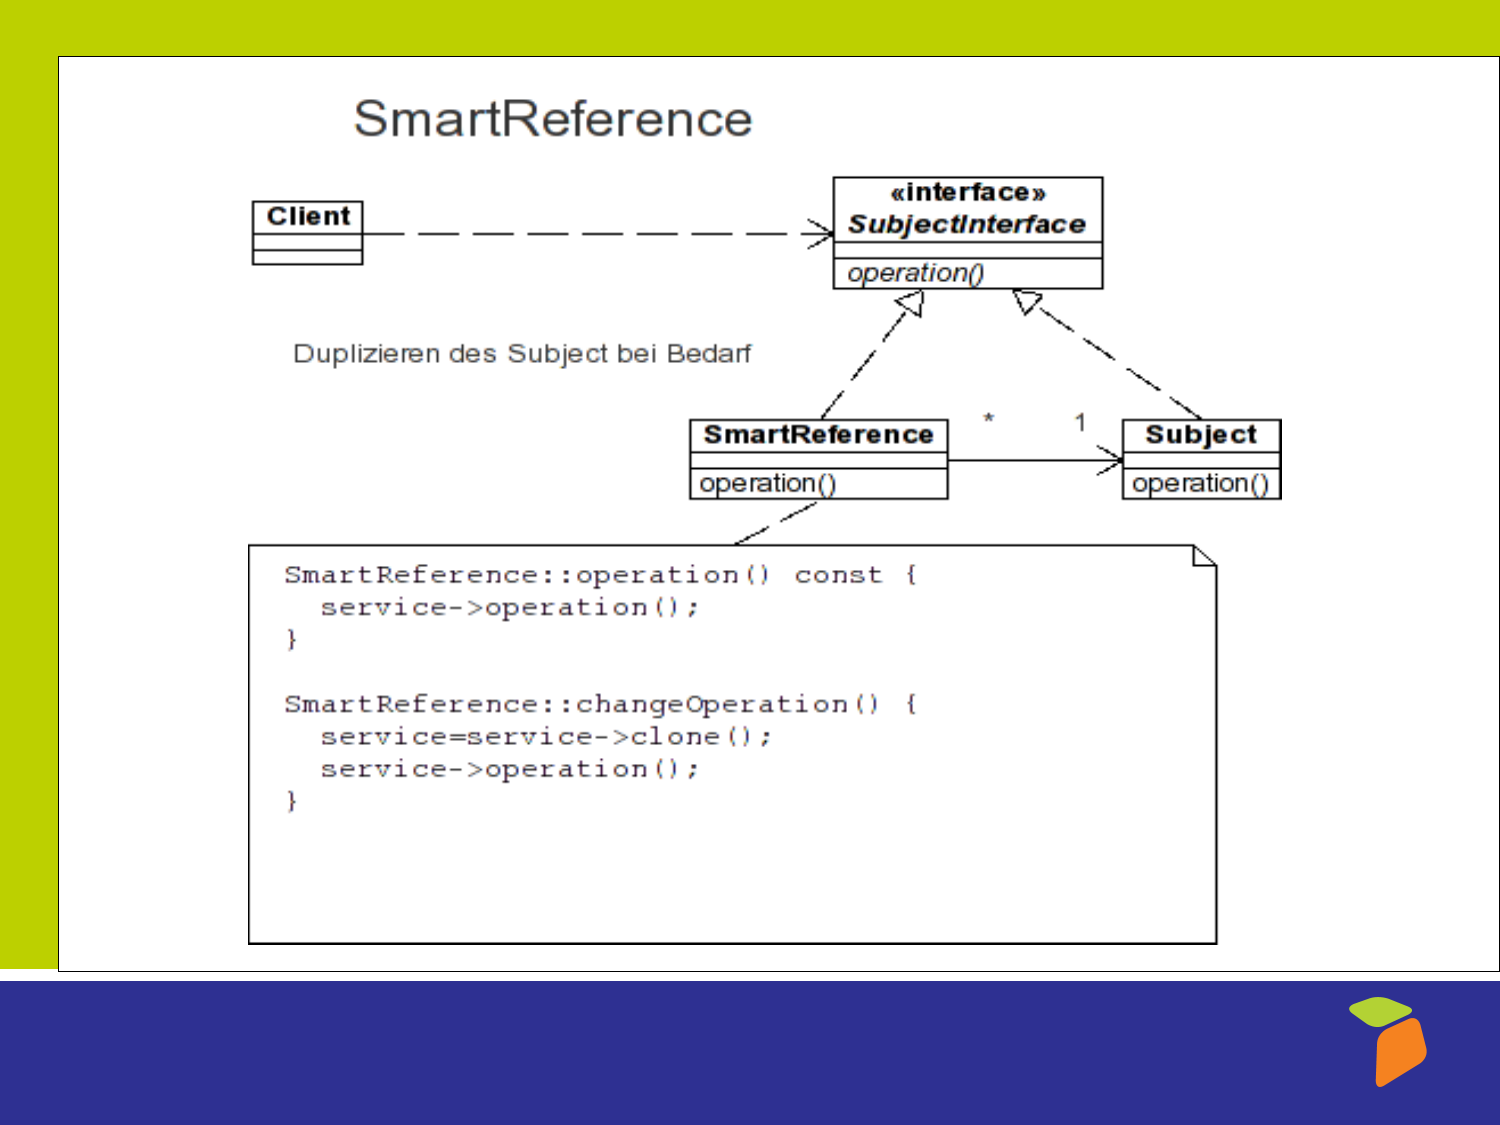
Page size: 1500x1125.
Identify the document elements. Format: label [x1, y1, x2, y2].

picture [0, 981, 1500, 1125]
picture [248, 88, 1282, 945]
text_box [58, 56, 1500, 972]
